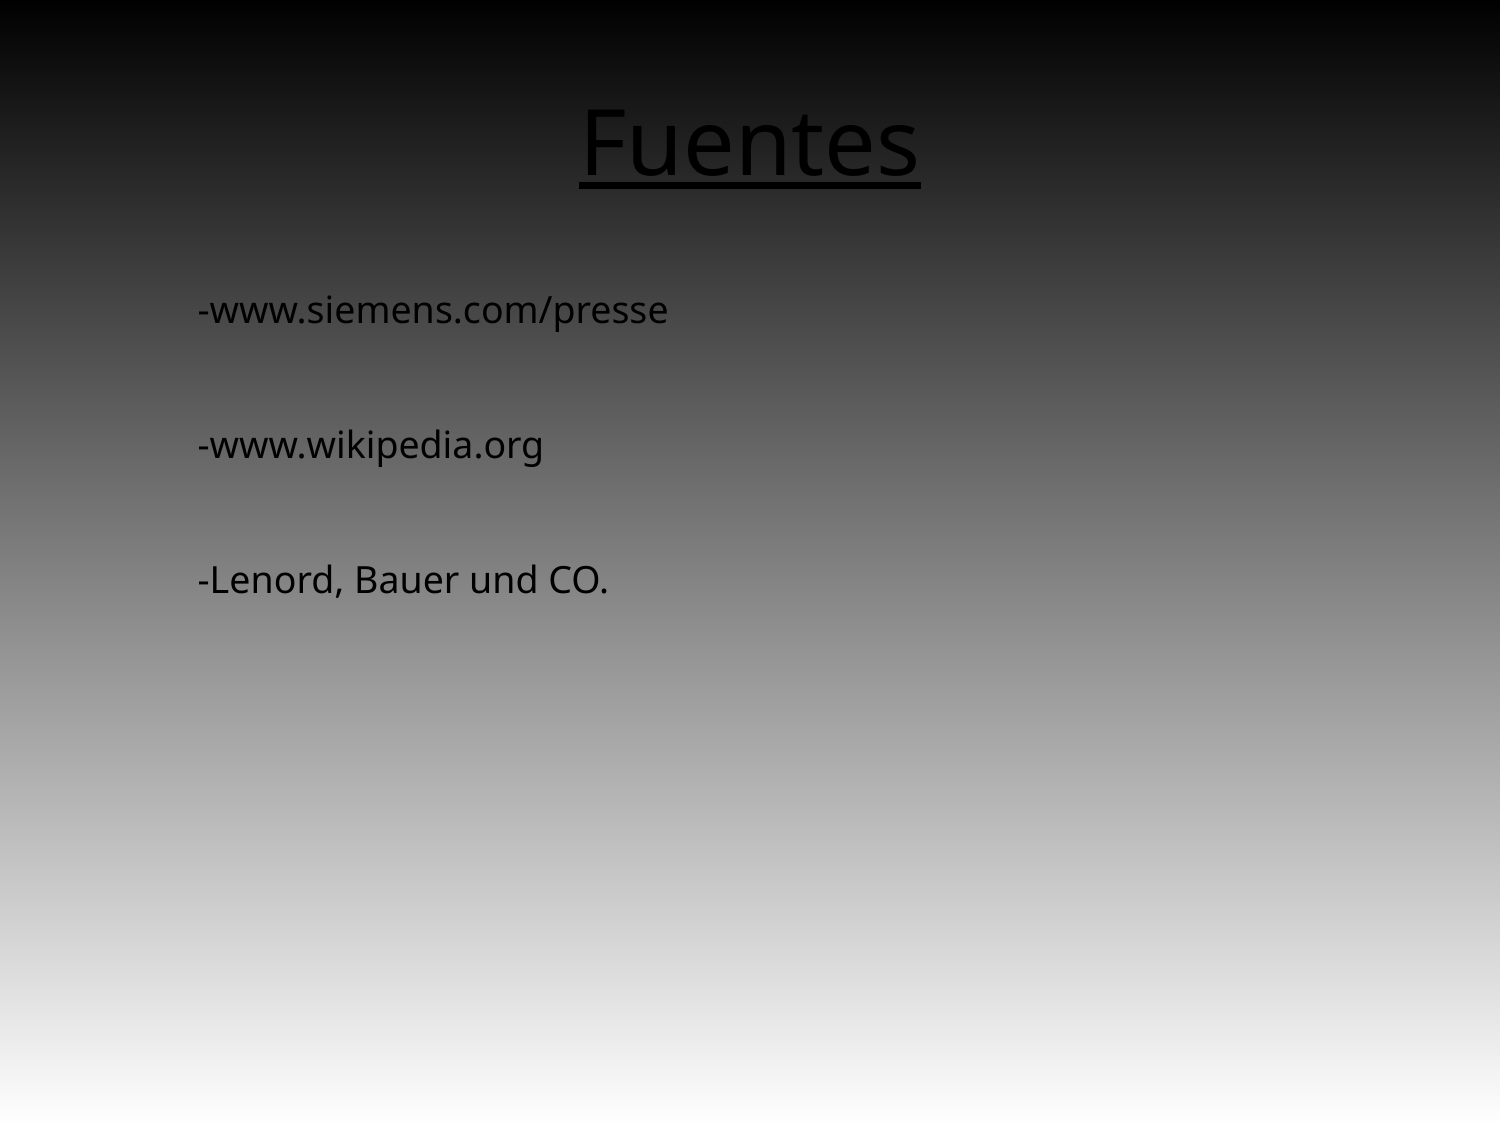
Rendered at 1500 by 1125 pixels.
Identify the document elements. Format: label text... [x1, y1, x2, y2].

text_box -www.siemens.com/presse -www.wikipedia.org -Lenord, Bauer und CO. [182, 278, 1223, 654]
title Fuentes [75, 45, 1425, 233]
